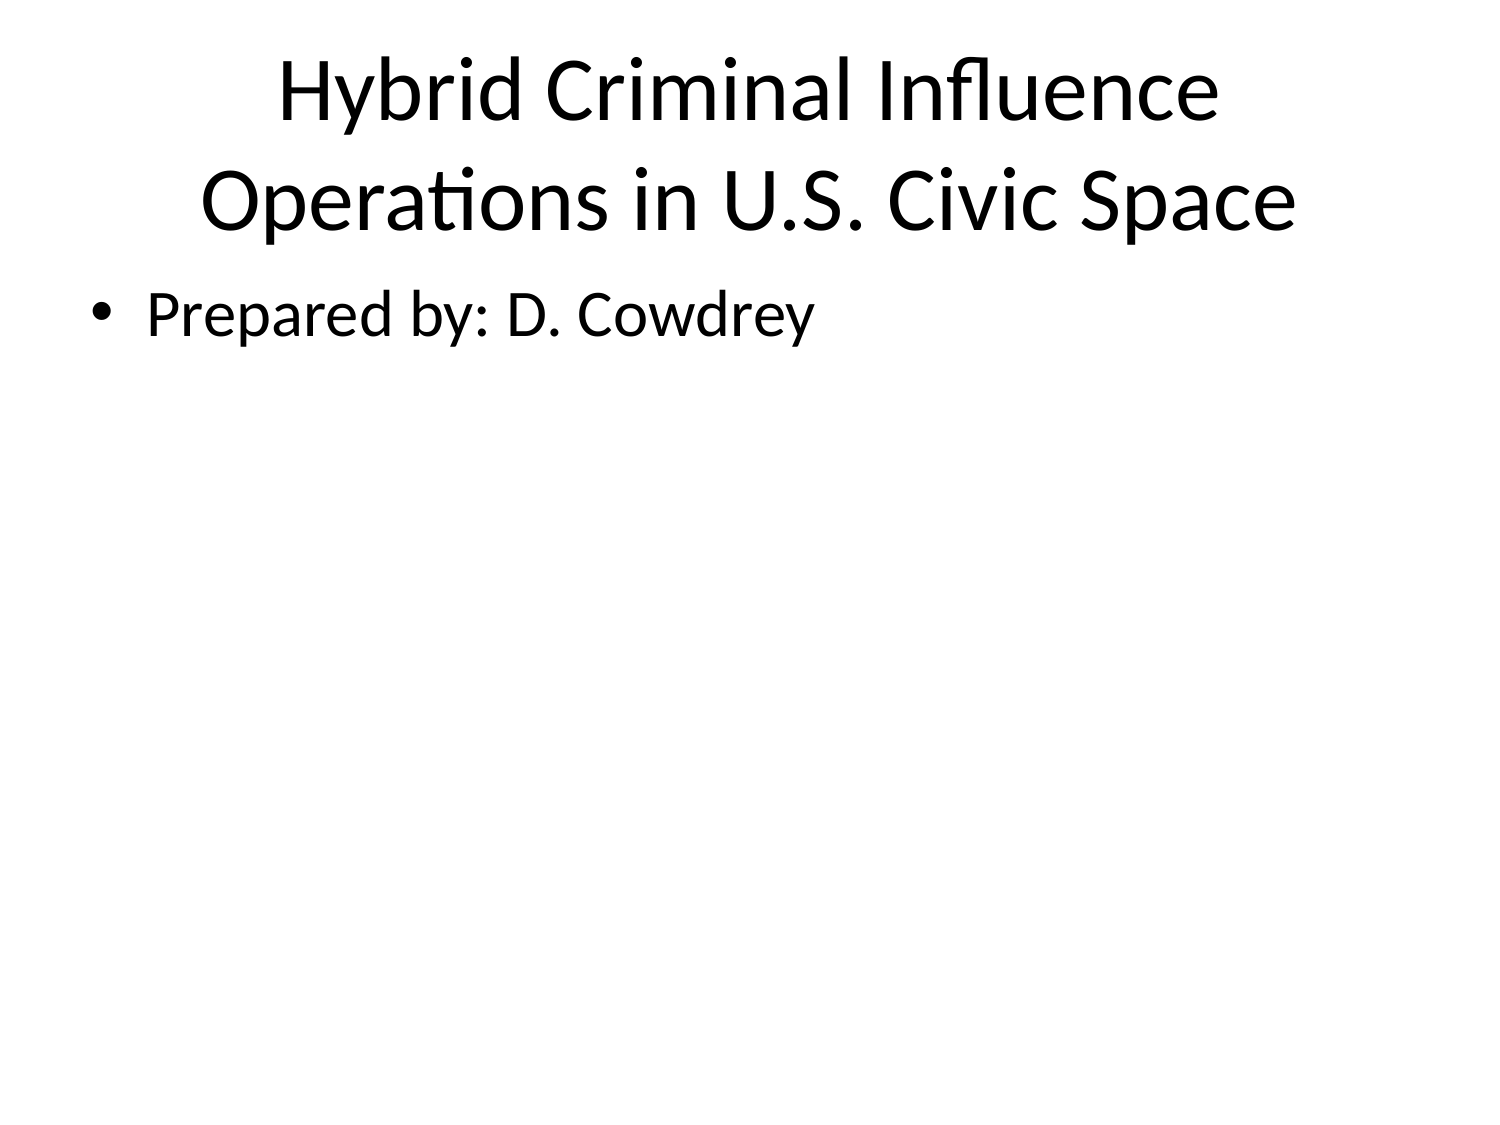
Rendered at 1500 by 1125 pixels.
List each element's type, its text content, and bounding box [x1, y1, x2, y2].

title Hybrid Criminal Influence Operations in U.S. Civic Space [75, 45, 1425, 233]
list Prepared by: D. Cowdrey [75, 262, 1425, 1005]
